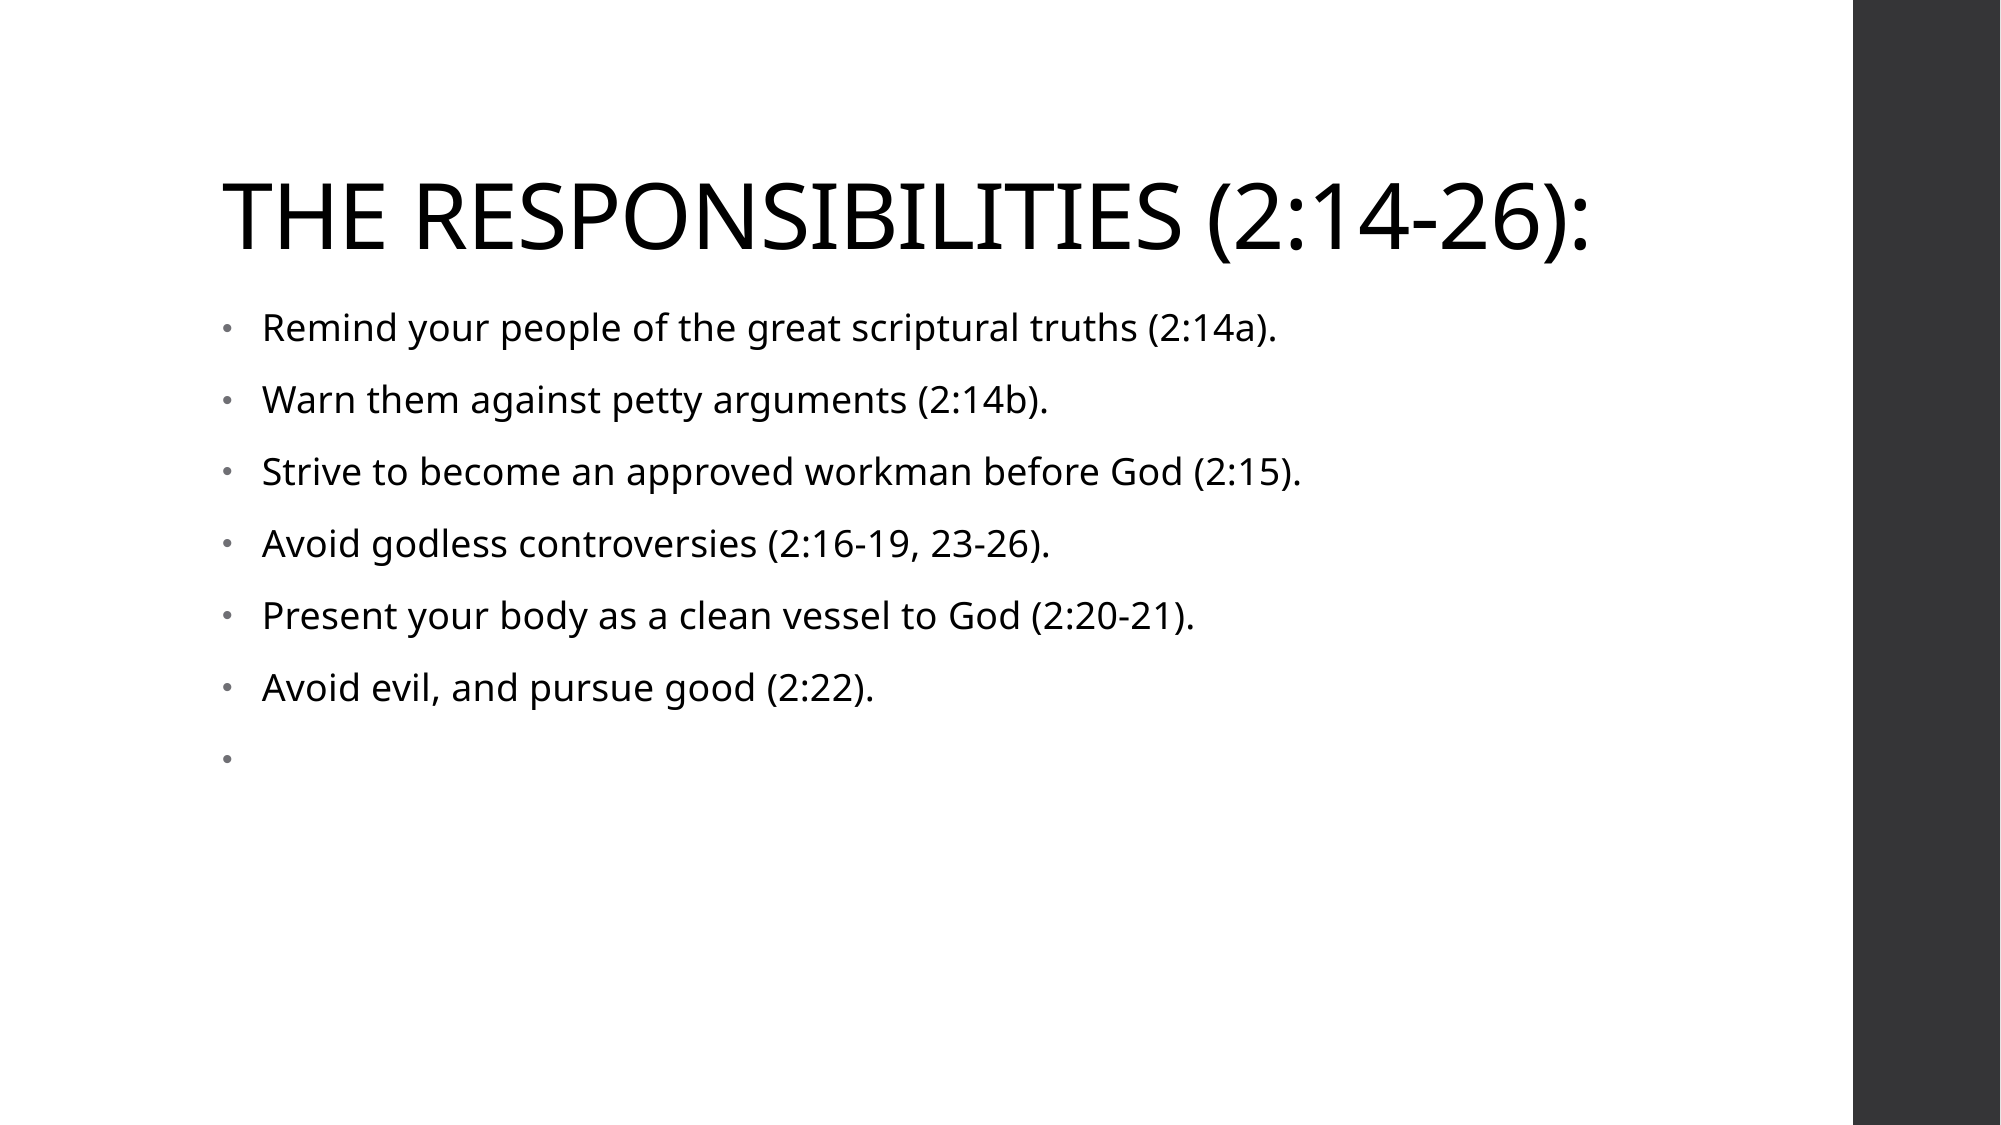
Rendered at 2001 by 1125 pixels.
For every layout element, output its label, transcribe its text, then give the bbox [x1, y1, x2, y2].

title THE RESPONSIBILITIES (2:14-26): [206, 60, 1797, 278]
list Remind your people of the great scriptural truths (2:14a). Warn them against petty arguments (2:14b). Strive to become an approved workman before God (2:15). Avoid godless controversies (2:16-19, 23-26). Present your body as a clean vessel to God (2:20-21). Avoid evil, and pursue good (2:22). [206, 299, 1617, 1014]
